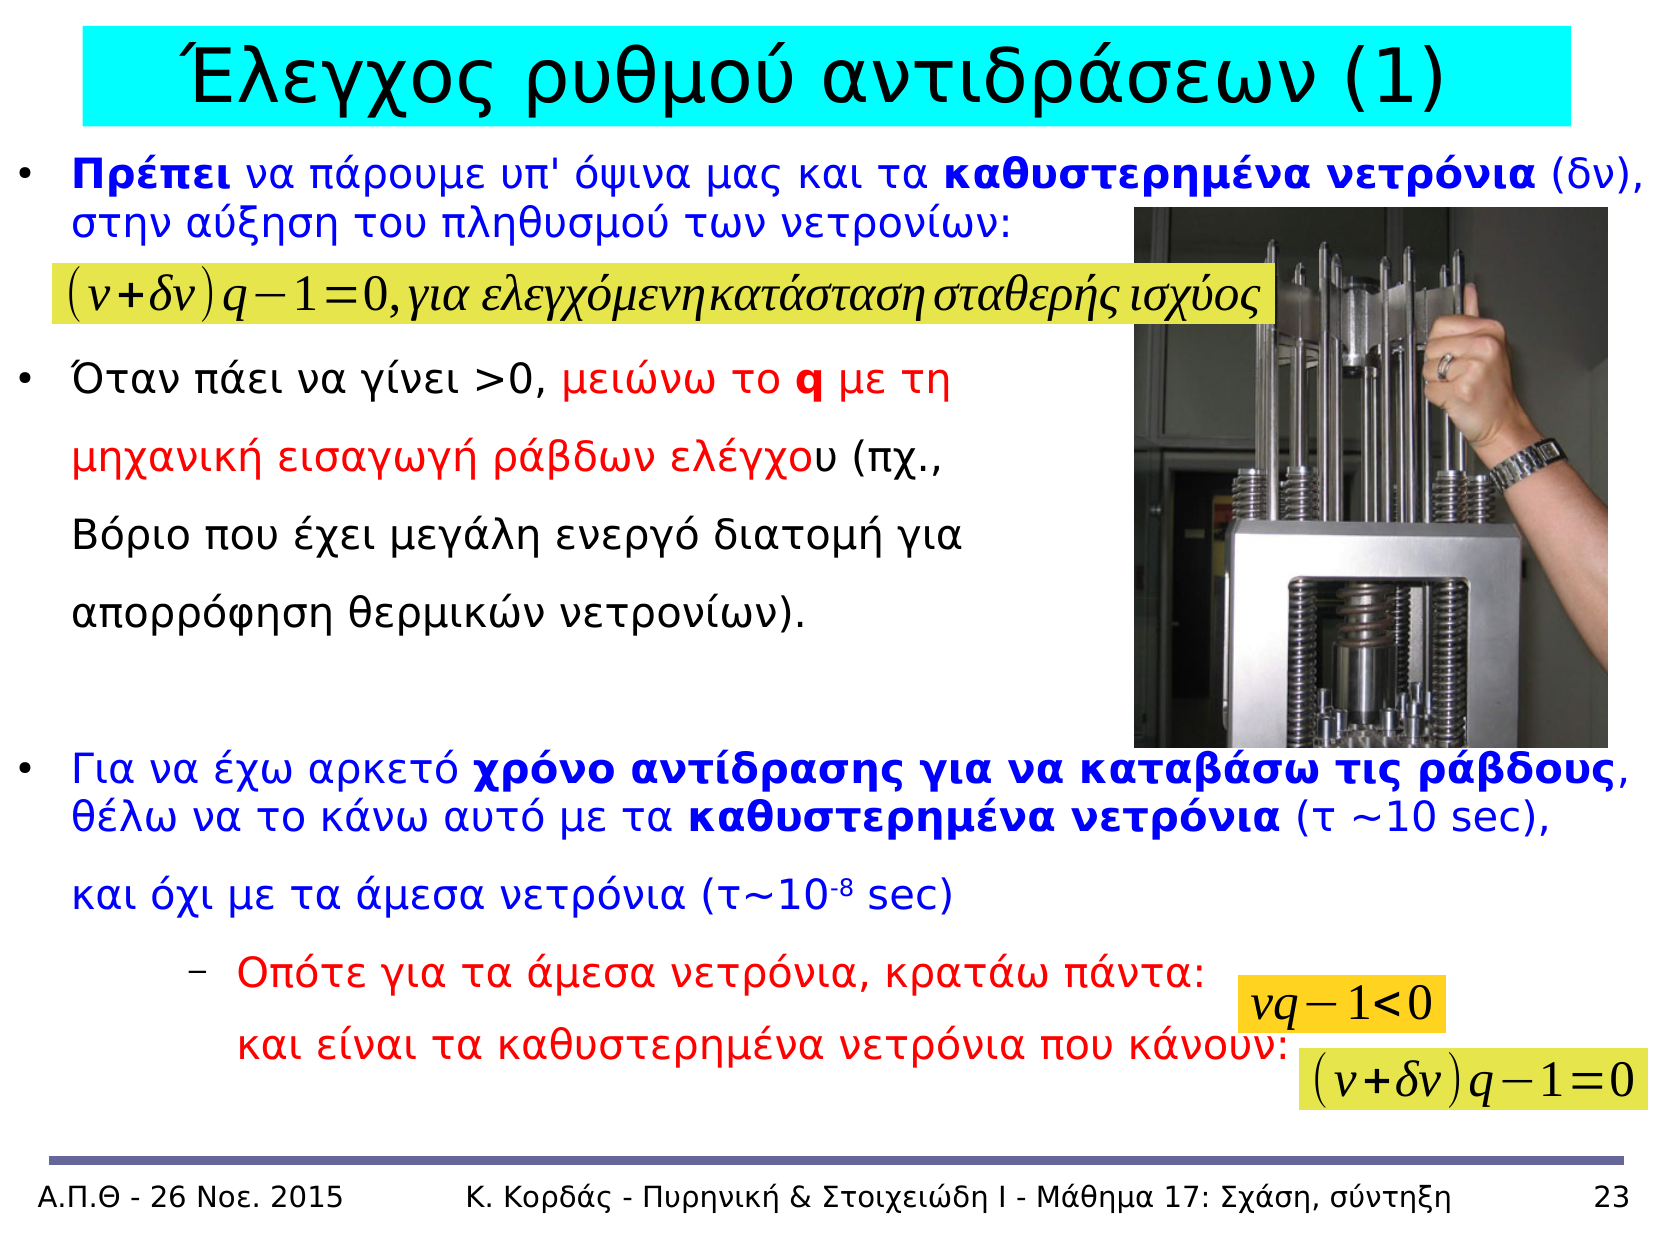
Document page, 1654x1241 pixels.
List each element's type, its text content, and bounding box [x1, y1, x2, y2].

chart [1298, 1047, 1649, 1110]
chart [52, 262, 1276, 325]
title Έλεγχος ρυθμού αντιδράσεων (1) [82, 25, 1571, 127]
chart [1237, 975, 1446, 1033]
list Πρέπει να πάρουμε υπ' όψινα μας και τα καθυστερημένα νετρόνια (δν), στην αύξηση του πληθυσμού των νετρονίων: Όταν πάει να γίνει >0, μειώνω το q με τη μηχανική εισαγωγή ράβδων ελέγχου (πχ., Βόριο που έχει μεγάλη ενεργό διατομή για απορρόφηση θερμικών νετρονίων). Για να έχω αρκετό χρόνο αντίδρασης για να καταβάσω τις ράβδους, θέλω να το κάνω αυτό με τα καθυστερημένα νετρόνια (τ ~10 sec), και όχι με τα άμεσα νετρόνια (τ~10-8 sec) Οπότε για τα άμεσα νετρόνια, κρατάω πάντα: και είναι τα καθυστερημένα νετρόνια που κάνουν: [0, 150, 1654, 1151]
